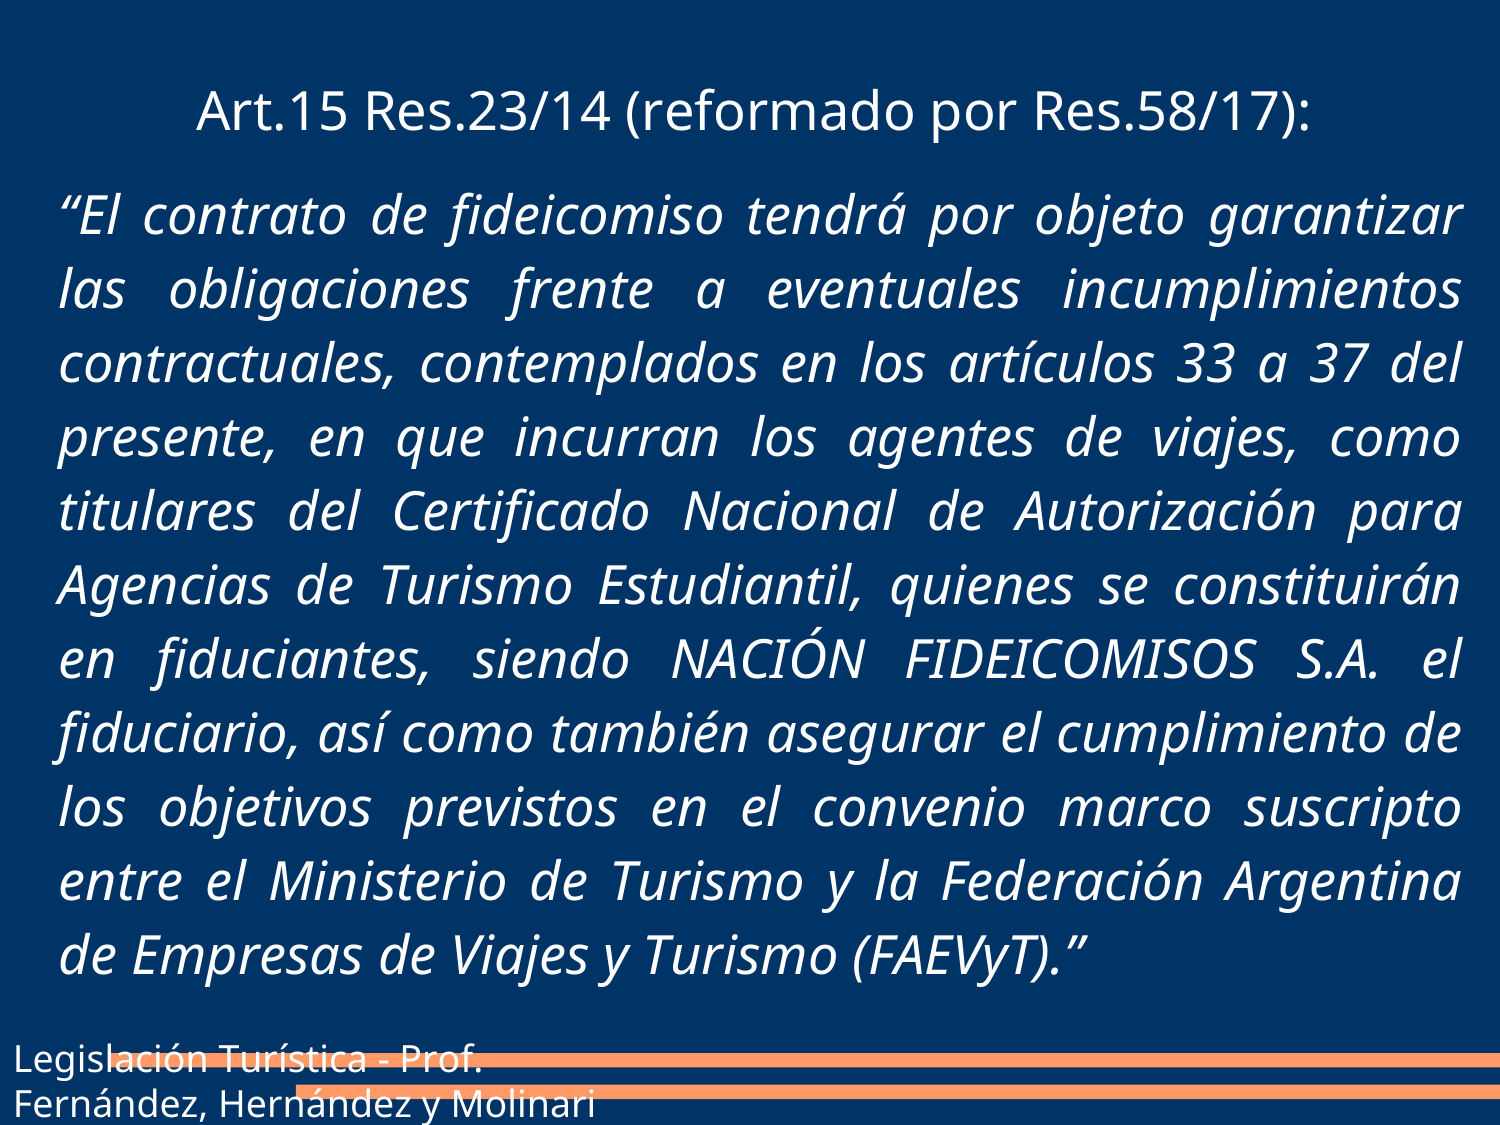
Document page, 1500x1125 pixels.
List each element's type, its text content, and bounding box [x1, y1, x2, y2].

footer Legislación Turística - Prof. Fernández, Hernández y Molinari [0, 1027, 697, 1077]
subtitle Art.15 Res.23/14 (reformado por Res.58/17): “El contrato de fideicomiso tendrá por objeto garantizar las obligaciones frente a eventuales incumplimientos contractuales, contemplados en los artículos 33 a 37 del presente, en que incurran los agentes de viajes, como titulares del Certificado Nacional de Autorización para Agencias de Turismo Estudiantil, quienes se constituirán en fiduciantes, siendo NACIÓN FIDEICOMISOS S.A. el fiduciario, así como también asegurar el cumplimiento de los objetivos previstos en el convenio marco suscripto entre el Ministerio de Turismo y la Federación Argentina de Empresas de Viajes y Turismo (FAEVyT).” [59, 64, 1465, 999]
